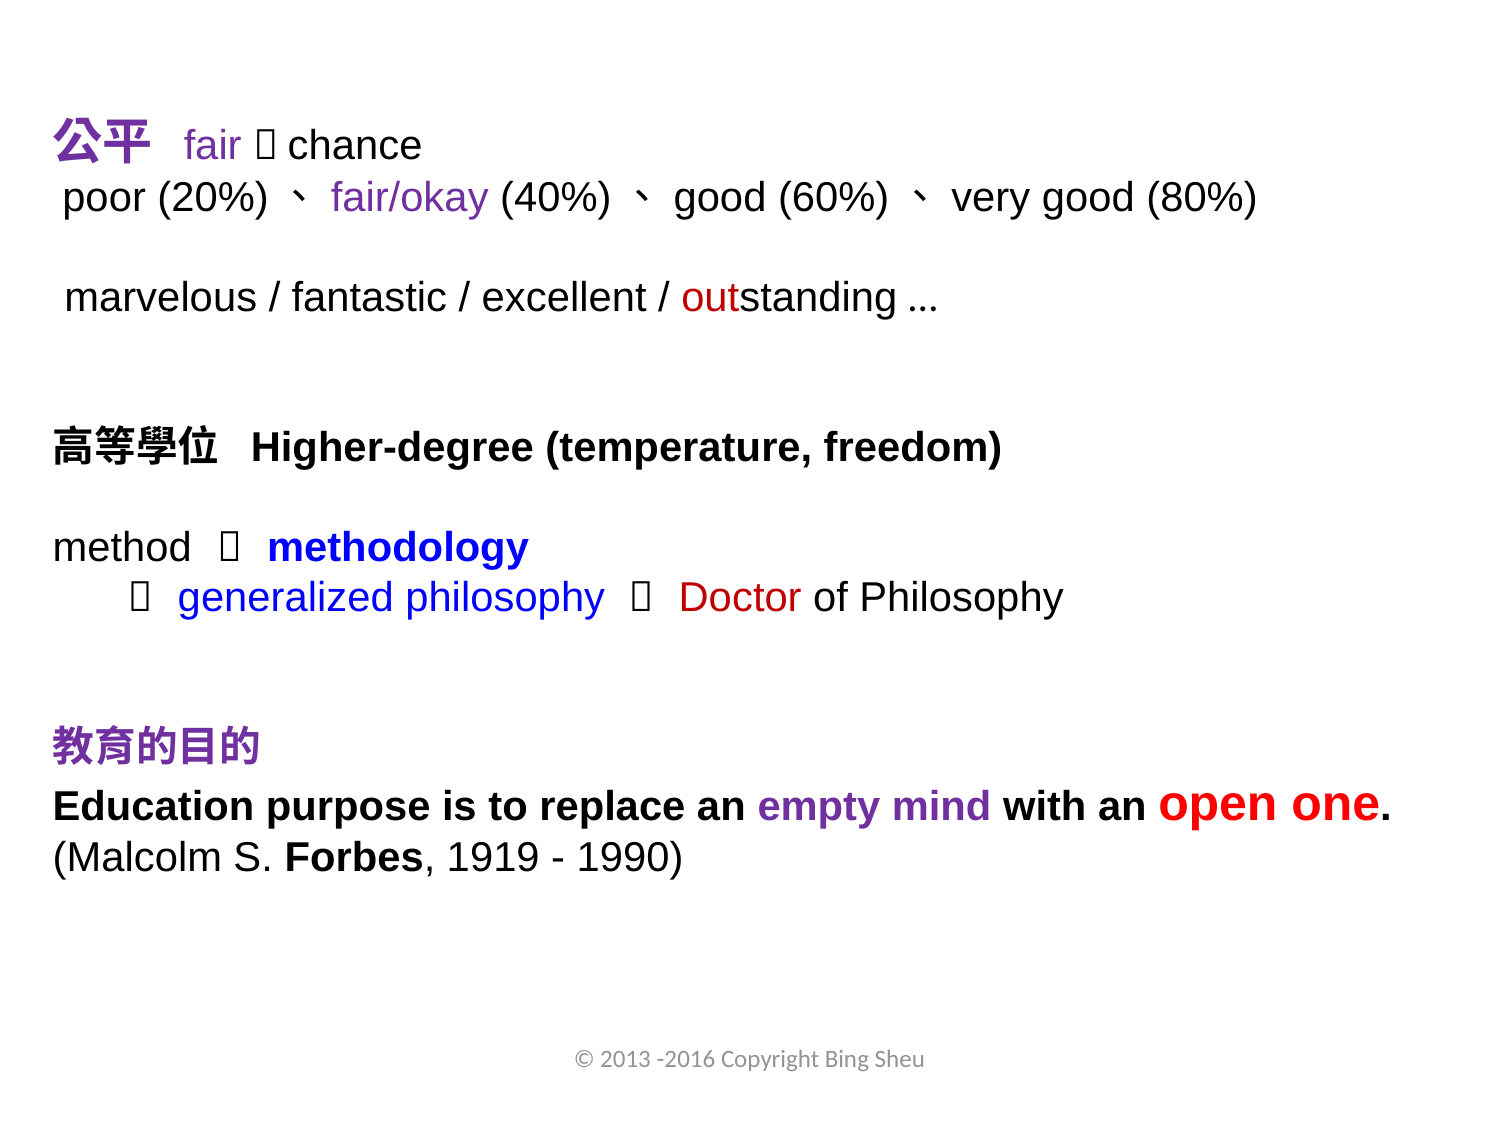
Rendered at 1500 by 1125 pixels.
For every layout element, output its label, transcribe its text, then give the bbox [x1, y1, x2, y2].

footer © 2013 -2016 Copyright Bing Sheu [512, 1027, 988, 1088]
text_box 公平 fair  chance poor (20%)、fair/okay (40%)、good (60%)、very good (80%) marvelous / fantastic / excellent / outstanding … 高等學位 Higher-degree (temperature, freedom) method  methodology  generalized philosophy  Doctor of Philosophy 教育的目的 Education purpose is to replace an empty mind with an open one. (Malcolm S. Forbes, 1919 - 1990) [38, 52, 1463, 938]
